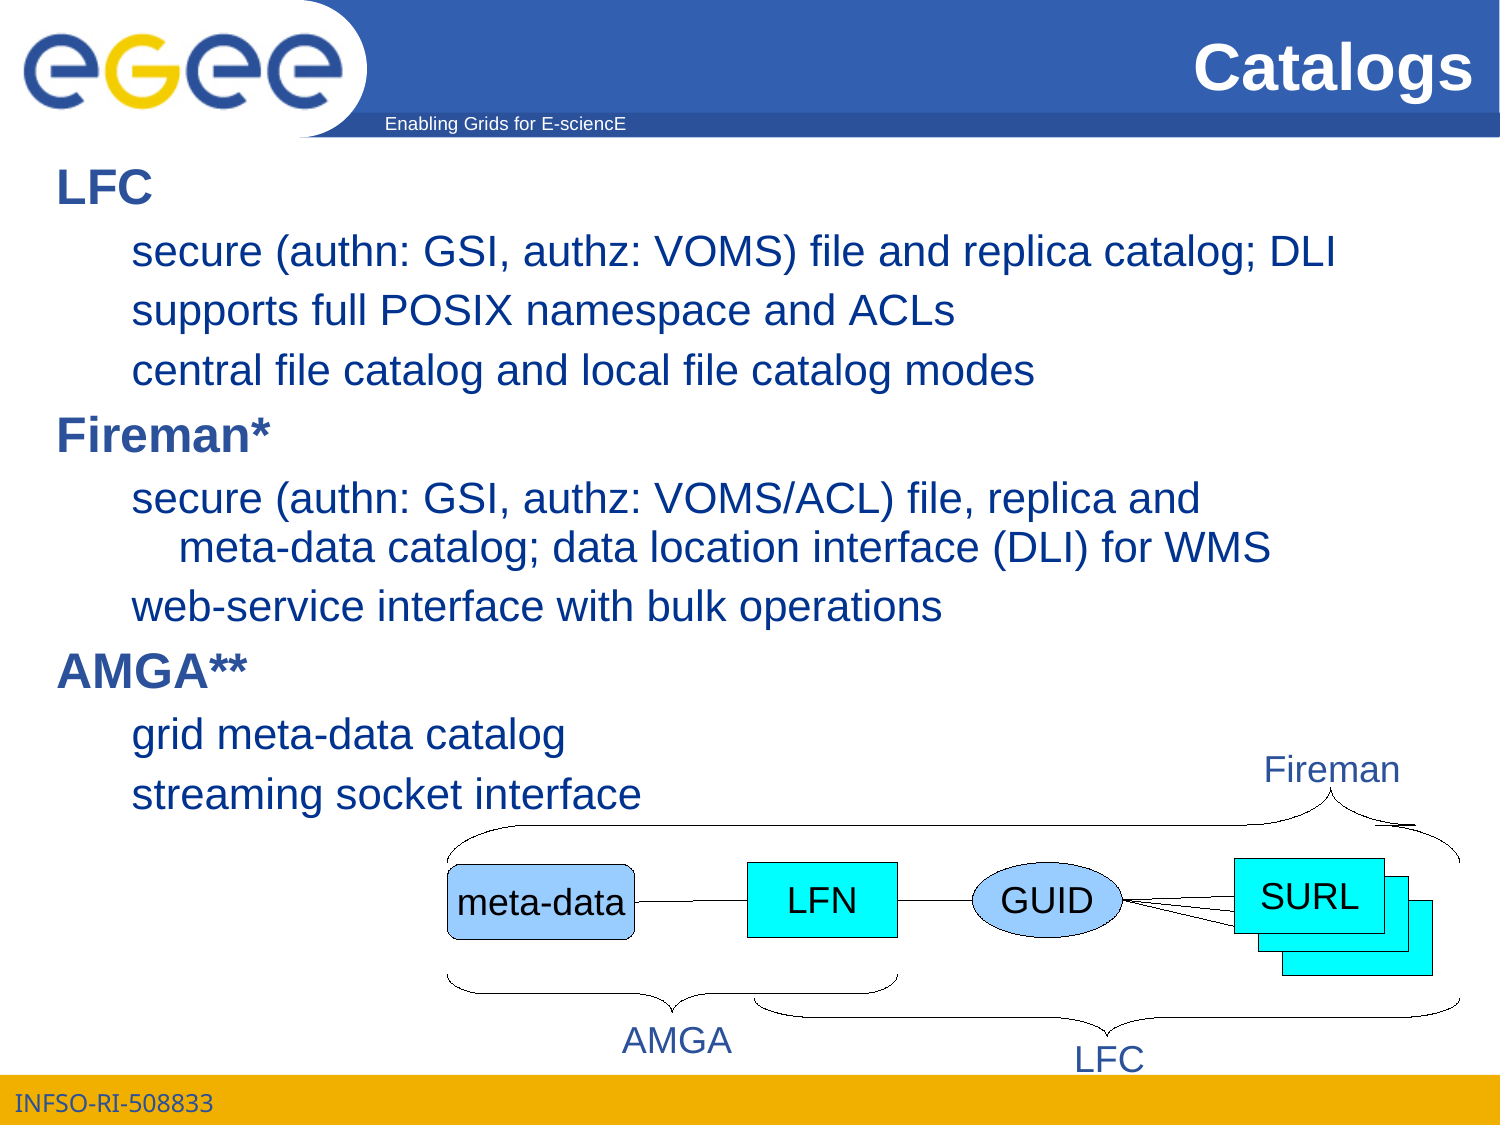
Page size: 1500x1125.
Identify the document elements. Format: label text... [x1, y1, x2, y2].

text_box GUID [972, 862, 1123, 938]
text_box AMGA [607, 1012, 748, 1070]
picture [18, 30, 349, 112]
text_box SURL [1258, 876, 1409, 952]
text_box LFN [747, 862, 898, 938]
text_box Fireman [1248, 740, 1416, 798]
title Catalogs [369, 10, 1475, 124]
text_box LFC [1059, 1030, 1160, 1088]
text_box meta-data [447, 864, 635, 940]
text_box SURL [1234, 858, 1385, 934]
list LFC secure (authn: GSI, authz: VOMS) file and replica catalog; DLI supports full POSIX namespace and ACLs central file catalog and local file catalog modes Fireman* secure (authn: GSI, authz: VOMS/ACL) file, replica and meta-data catalog; data location interface (DLI) for WMS web-service interface with bulk operations AMGA** grid meta-data catalog streaming socket interface [56, 159, 1466, 1051]
text_box SURL [1282, 900, 1433, 976]
